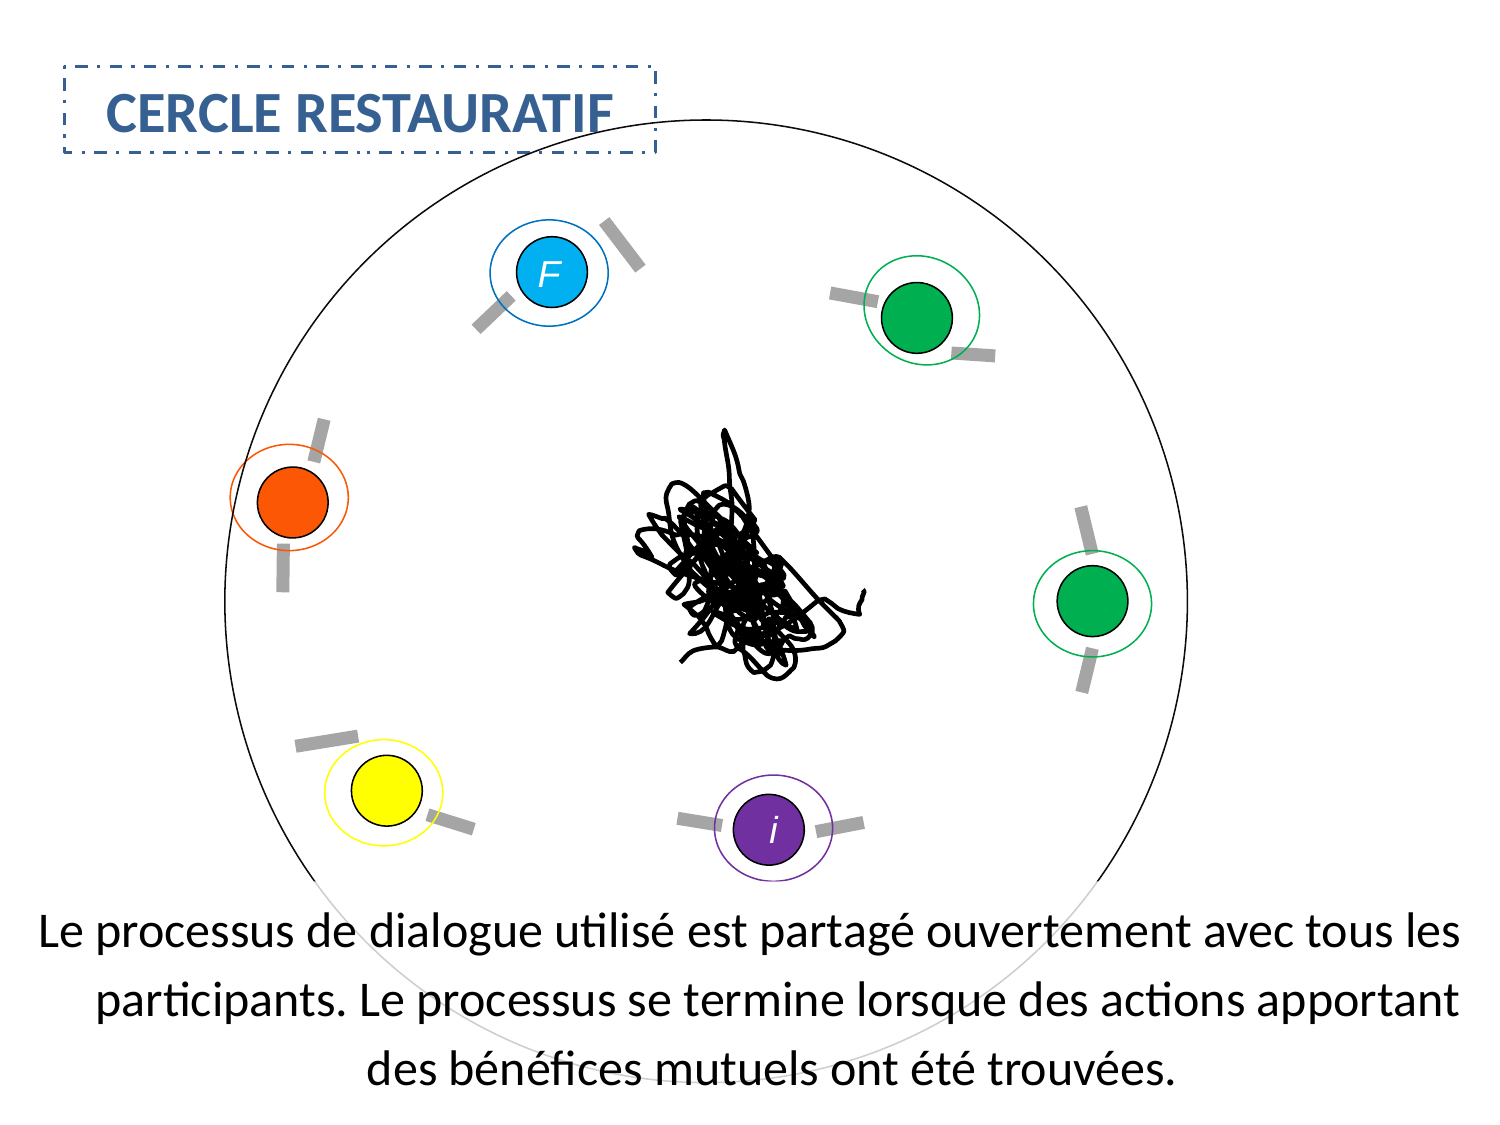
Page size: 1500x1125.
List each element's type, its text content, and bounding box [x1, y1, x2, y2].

text_box [1033, 506, 1152, 693]
text_box [830, 255, 996, 365]
text_box F [490, 219, 609, 327]
text_box [604, 221, 641, 269]
text_box [833, 822, 864, 829]
text_box CERCLE RESTAURATIF [64, 66, 656, 153]
text_box [230, 463, 244, 511]
text_box [324, 739, 474, 846]
text_box [295, 736, 359, 747]
text_box Le processus de dialogue utilisé est partagé ouvertement avec tous les participants. Le processus se termine lorsque des actions apportant des bénéfices mutuels ont été trouvées. [0, 881, 1500, 1096]
text_box CERCLE RESTAURATIF [536, 124, 656, 153]
text_box i [714, 775, 833, 881]
text_box [476, 305, 502, 330]
text_box [677, 818, 714, 825]
text_box [234, 419, 349, 593]
